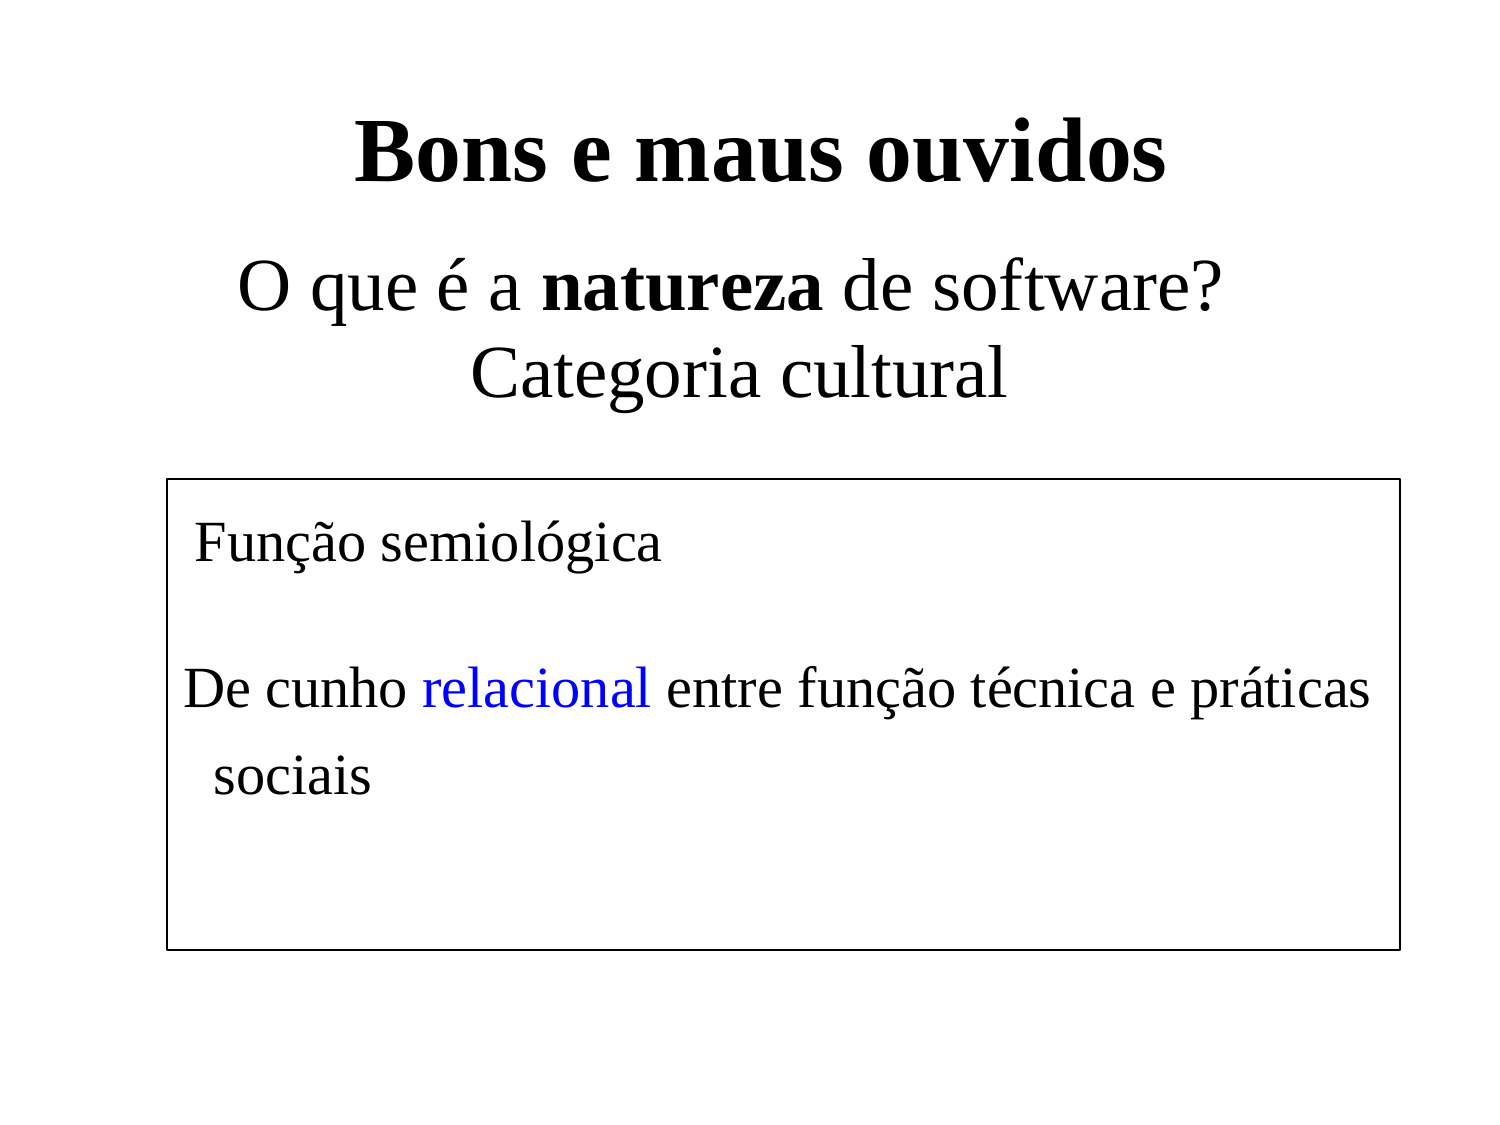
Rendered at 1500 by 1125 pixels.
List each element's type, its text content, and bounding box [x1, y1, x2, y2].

text_box Função semiológica De cunho relacional entre função técnica e práticas sociais Derivada da semântica do código fonte [167, 478, 1401, 951]
text_box O que é a natureza de software? Categoria cultural [43, 238, 1436, 415]
title Bons e maus ouvidos [68, 78, 1456, 218]
